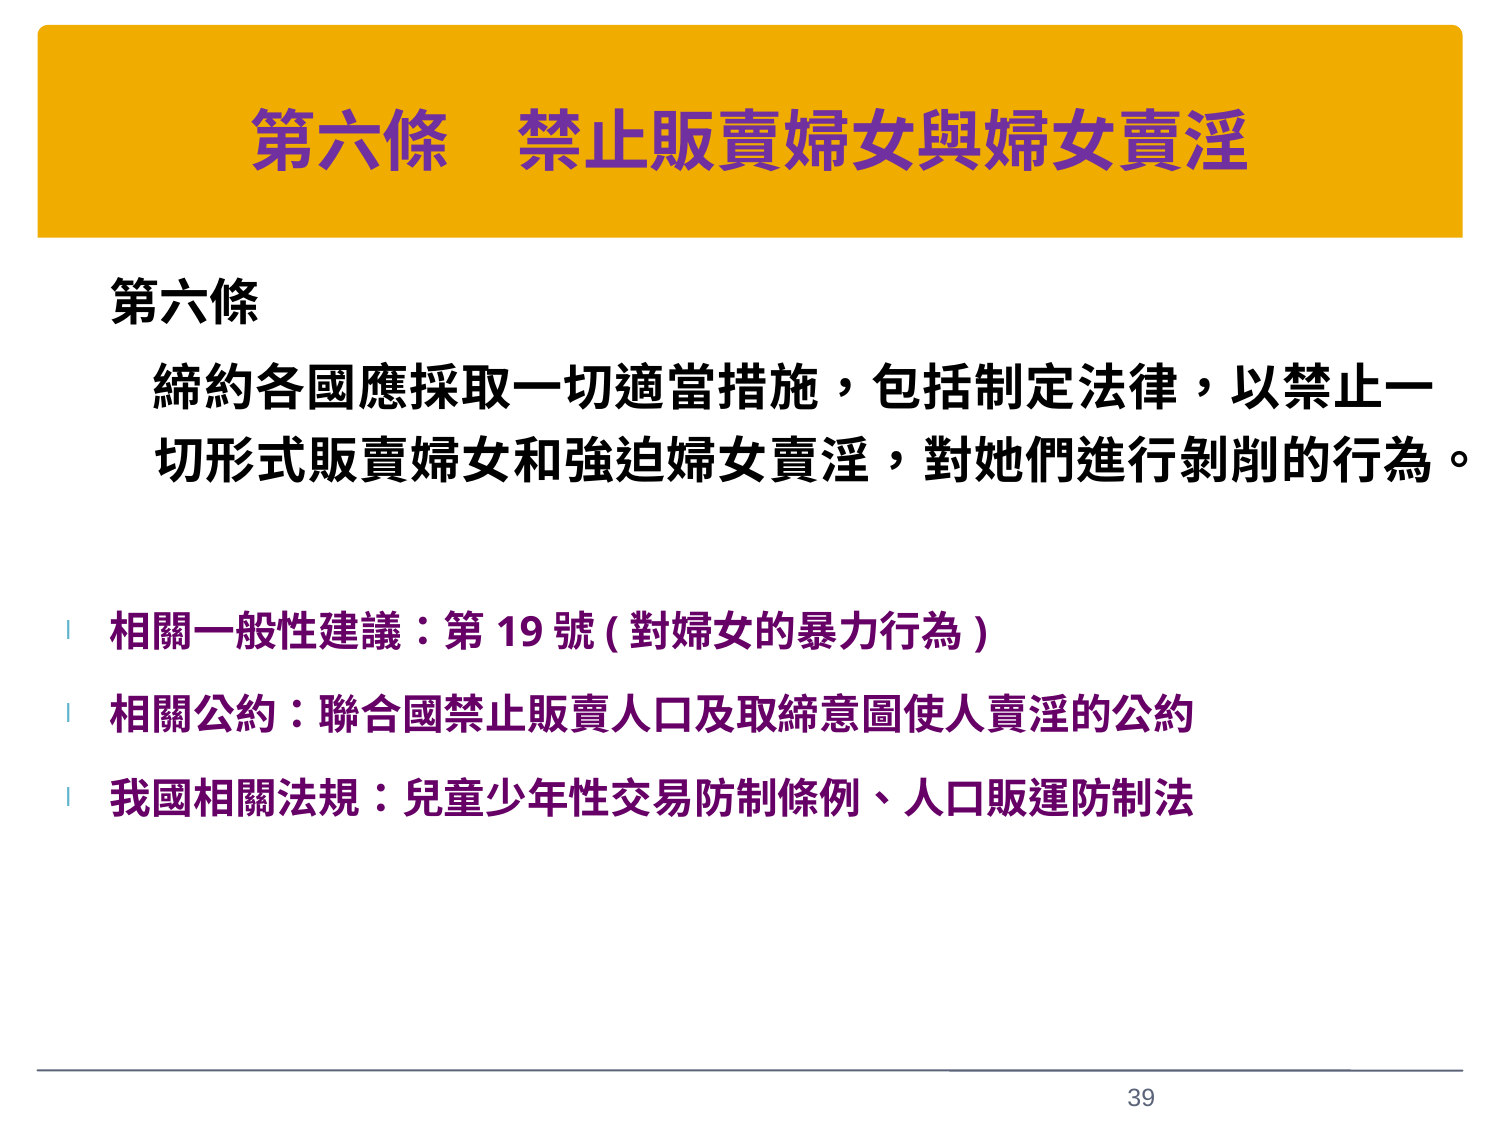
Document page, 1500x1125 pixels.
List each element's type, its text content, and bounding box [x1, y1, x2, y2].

list 第六條 締約各國應採取一切適當措施，包括制定法律，以禁止一切形式販賣婦女和強迫婦女賣淫，對她們進行剝削的行為。 相關一般性建議：第19號(對婦女的暴力行為) 相關公約：聯合國禁止販賣人口及取締意圖使人賣淫的公約 我國相關法規：兒童少年性交易防制條例、人口販運防制法 [50, 262, 1451, 1051]
title 第六條 禁止販賣婦女與婦女賣淫 [50, 45, 1451, 233]
text_box 39 [1112, 1069, 1463, 1123]
